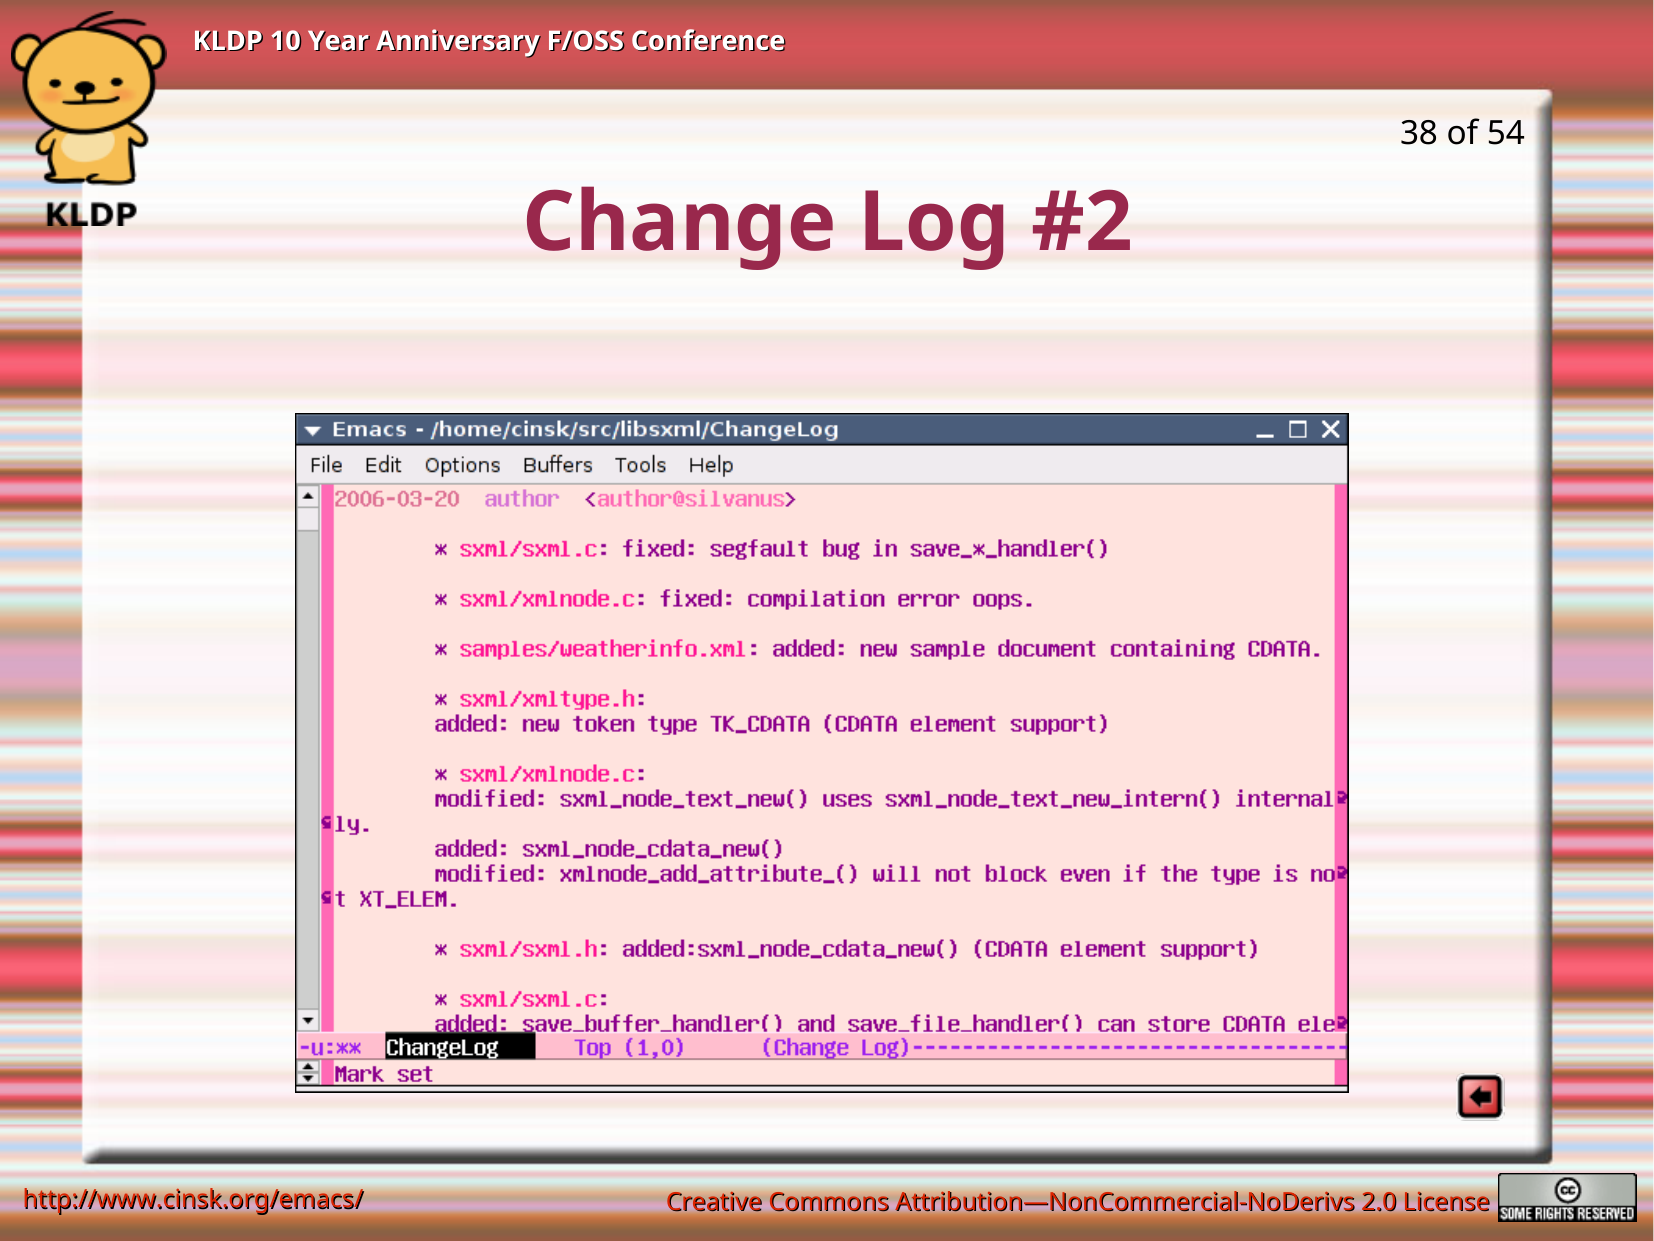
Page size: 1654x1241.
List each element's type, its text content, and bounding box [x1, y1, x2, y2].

title Change Log #2 [121, 114, 1534, 322]
picture [0, 0, 1654, 1241]
